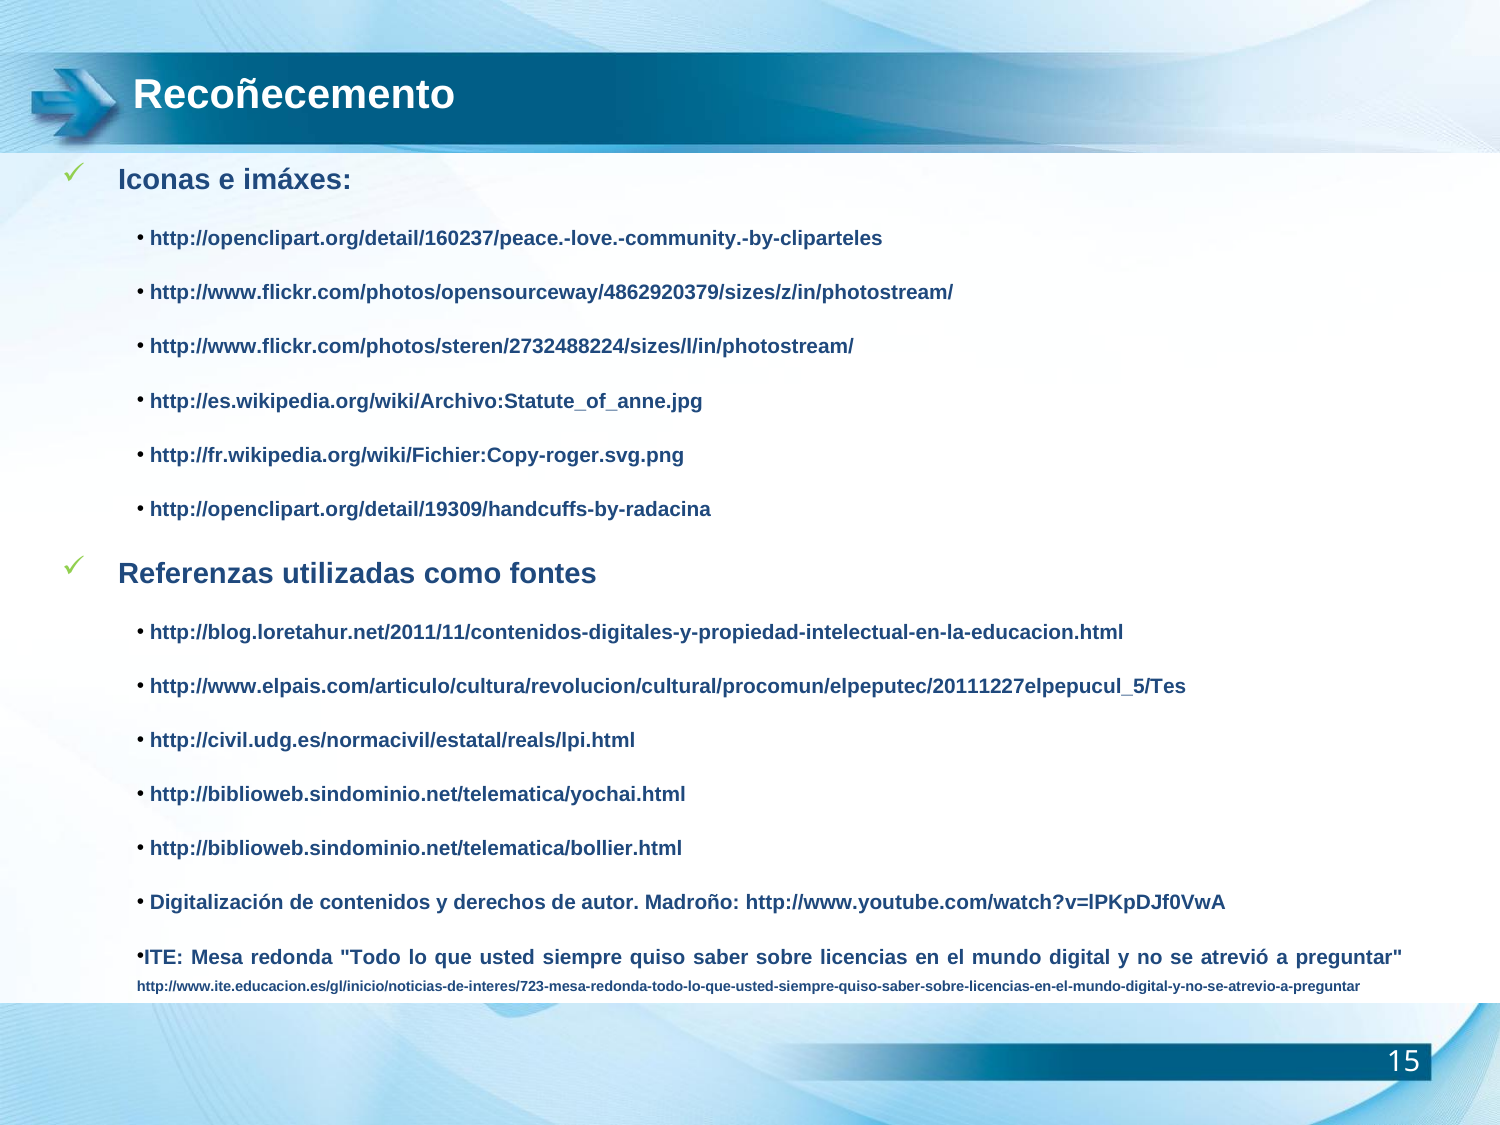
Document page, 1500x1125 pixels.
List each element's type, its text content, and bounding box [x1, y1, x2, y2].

text_box Iconas e imáxes: http://openclipart.org/detail/160237/peace.-love.-community.-by-cliparteles http://www.flickr.com/photos/opensourceway/4862920379/sizes/z/in/photostream/ http://www.flickr.com/photos/steren/2732488224/sizes/l/in/photostream/ http://es.wikipedia.org/wiki/Archivo:Statute_of_anne.jpg http://fr.wikipedia.org/wiki/Fichier:Copy-roger.svg.png http://openclipart.org/detail/19309/handcuffs-by-radacina Referenzas utilizadas como fontes http://blog.loretahur.net/2011/11/contenidos-digitales-y-propiedad-intelectual-en-la-educacion.html http://www.elpais.com/articulo/cultura/revolucion/cultural/procomun/elpeputec/20111227elpepucul_5/Tes http://civil.udg.es/normacivil/estatal/reals/lpi.html http://biblioweb.sindominio.net/telematica/yochai.html http://biblioweb.sindominio.net/telematica/bollier.html Digitalización de contenidos y derechos de autor. Madroño: http://www.youtube.com/watch?v=lPKpDJf0VwA ITE: Mesa redonda "Todo lo que usted siempre quiso saber sobre licencias en el mundo digital y no se atrevió a preguntar" http://www.ite.educacion.es/gl/inicio/noticias-de-interes/723-mesa-redonda-todo-lo-que-usted-siempre-quiso-saber-sobre-licencias-en-el-mundo-digital-y-no-se-atrevio-a-preguntar [47, 135, 1418, 1003]
picture [0, 0, 1500, 1125]
text_box <número> [1085, 1032, 1436, 1093]
text_box Recoñecemento [118, 59, 471, 124]
